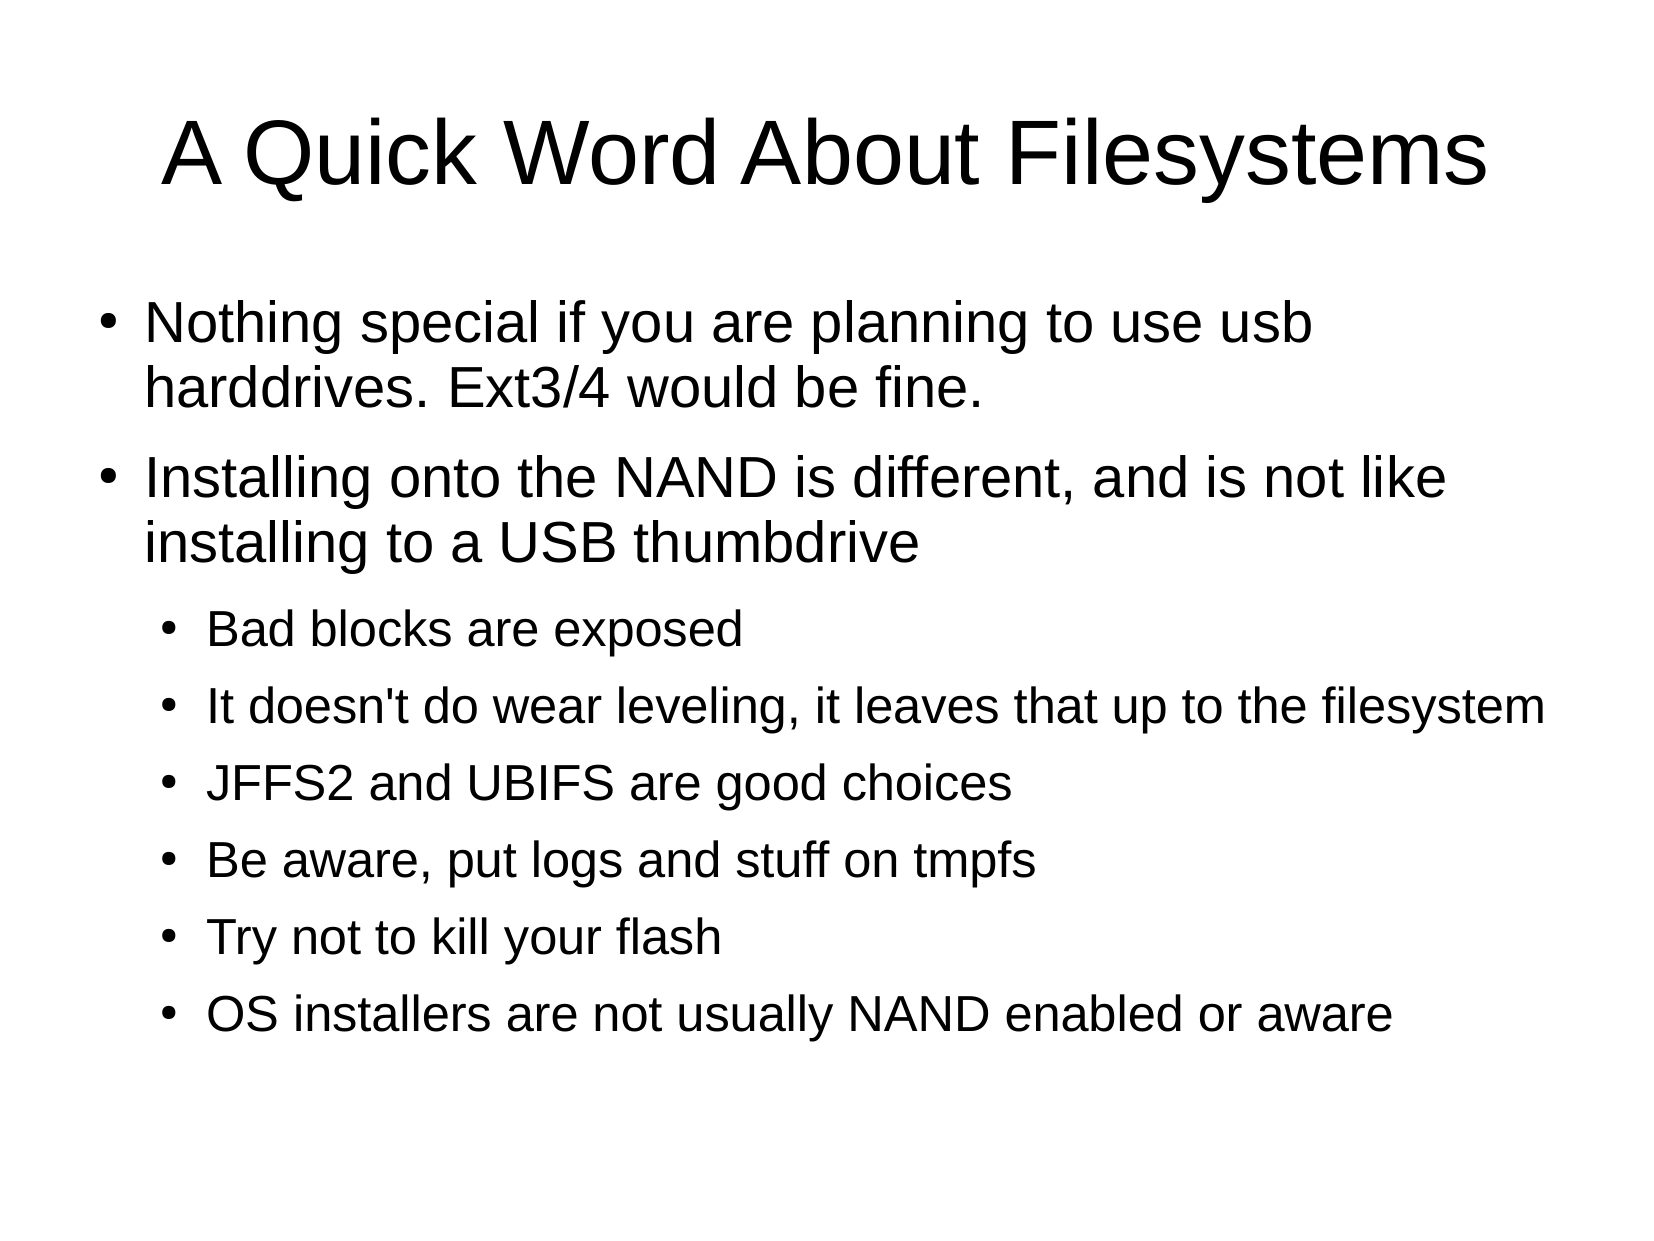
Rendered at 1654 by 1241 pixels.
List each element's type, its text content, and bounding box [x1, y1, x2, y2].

list Nothing special if you are planning to use usb harddrives. Ext3/4 would be fine. Installing onto the NAND is different, and is not like installing to a USB thumbdrive Bad blocks are exposed It doesn't do wear leveling, it leaves that up to the filesystem JFFS2 and UBIFS are good choices Be aware, put logs and stuff on tmpfs Try not to kill your flash OS installers are not usually NAND enabled or aware [82, 290, 1571, 1109]
title A Quick Word About Filesystems [82, 56, 1571, 250]
